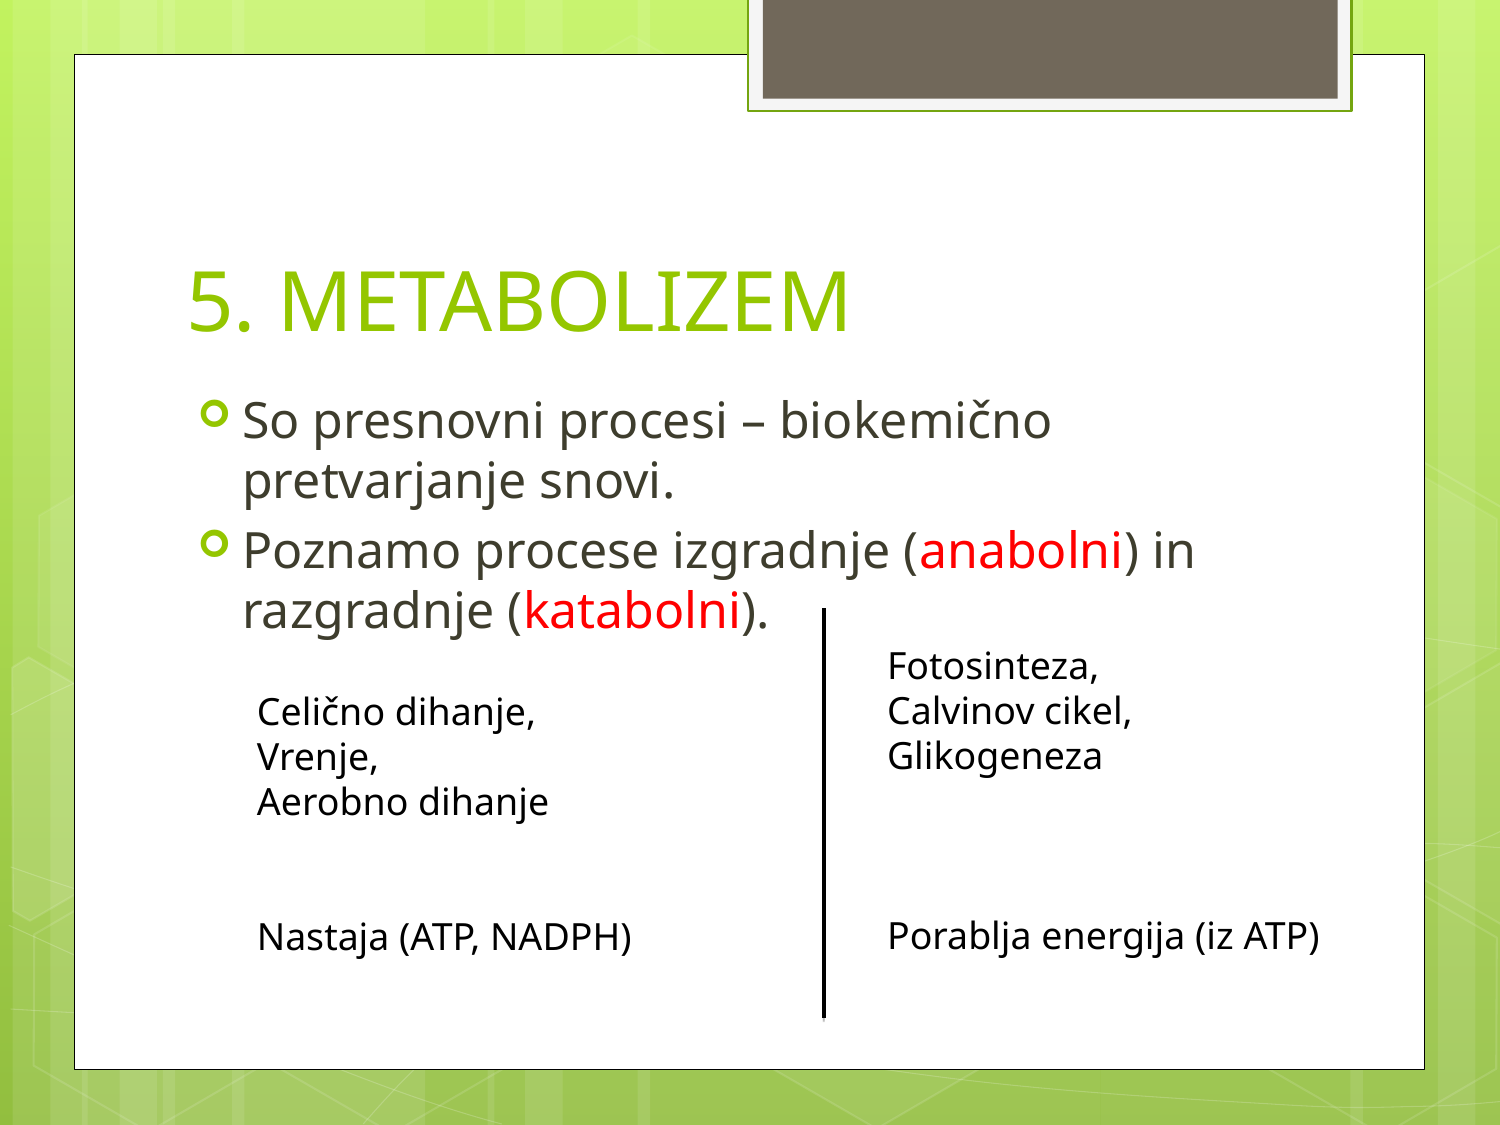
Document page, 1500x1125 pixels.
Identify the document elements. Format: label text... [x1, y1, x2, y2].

text_box Fotosinteza, Calvinov cikel, Glikogeneza Porablja energija (iz ATP) [872, 634, 1353, 965]
list So presnovni procesi – biokemično pretvarjanje snovi. Poznamo procese izgradnje (anabolni) in razgradnje (katabolni). [171, 381, 1283, 957]
title 5. METABOLIZEM [171, 168, 1324, 356]
text_box Celično dihanje, Vrenje, Aerobno dihanje Nastaja (ATP, NADPH) [242, 680, 680, 966]
